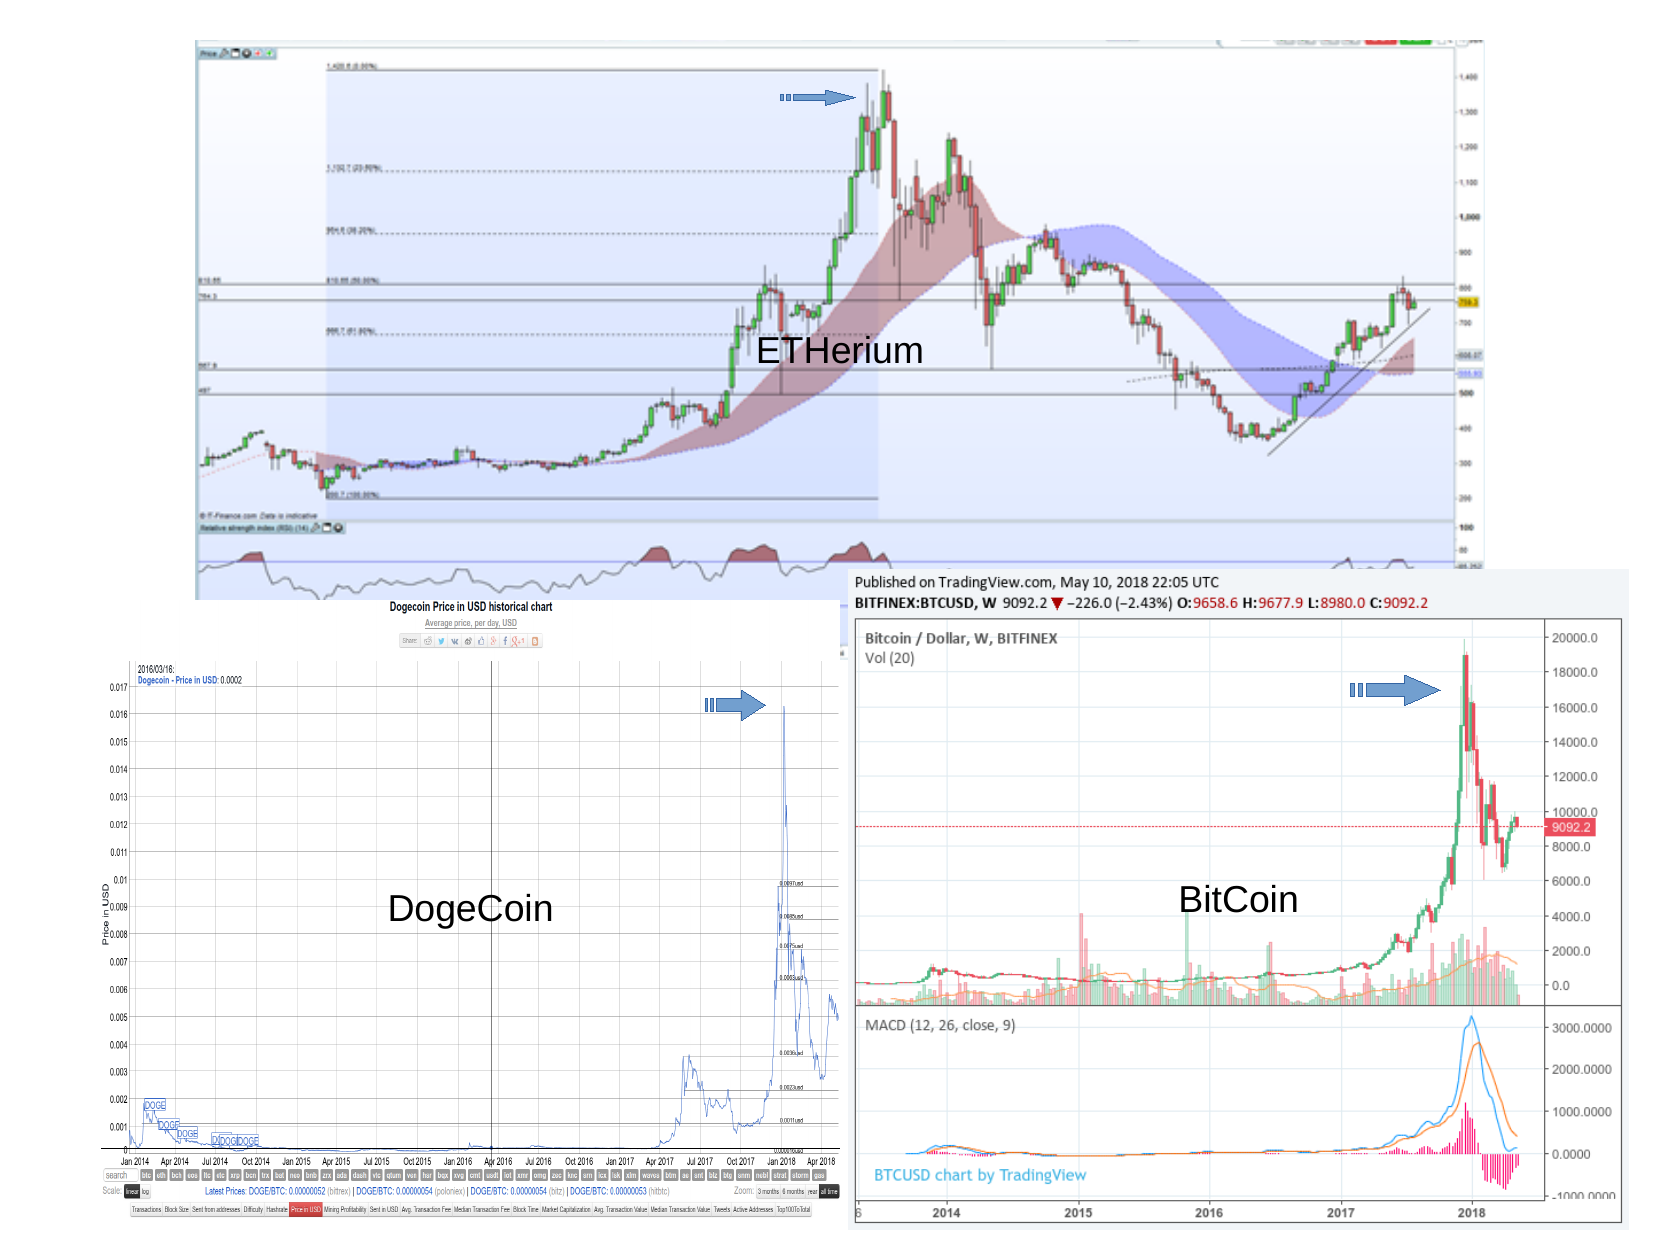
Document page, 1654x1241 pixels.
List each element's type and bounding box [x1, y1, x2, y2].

text_box [1358, 683, 1363, 697]
text_box [716, 690, 766, 721]
picture [101, 40, 1629, 1230]
text_box [710, 698, 714, 712]
text_box [1350, 683, 1355, 697]
text_box [793, 90, 856, 106]
text_box [1366, 675, 1441, 706]
